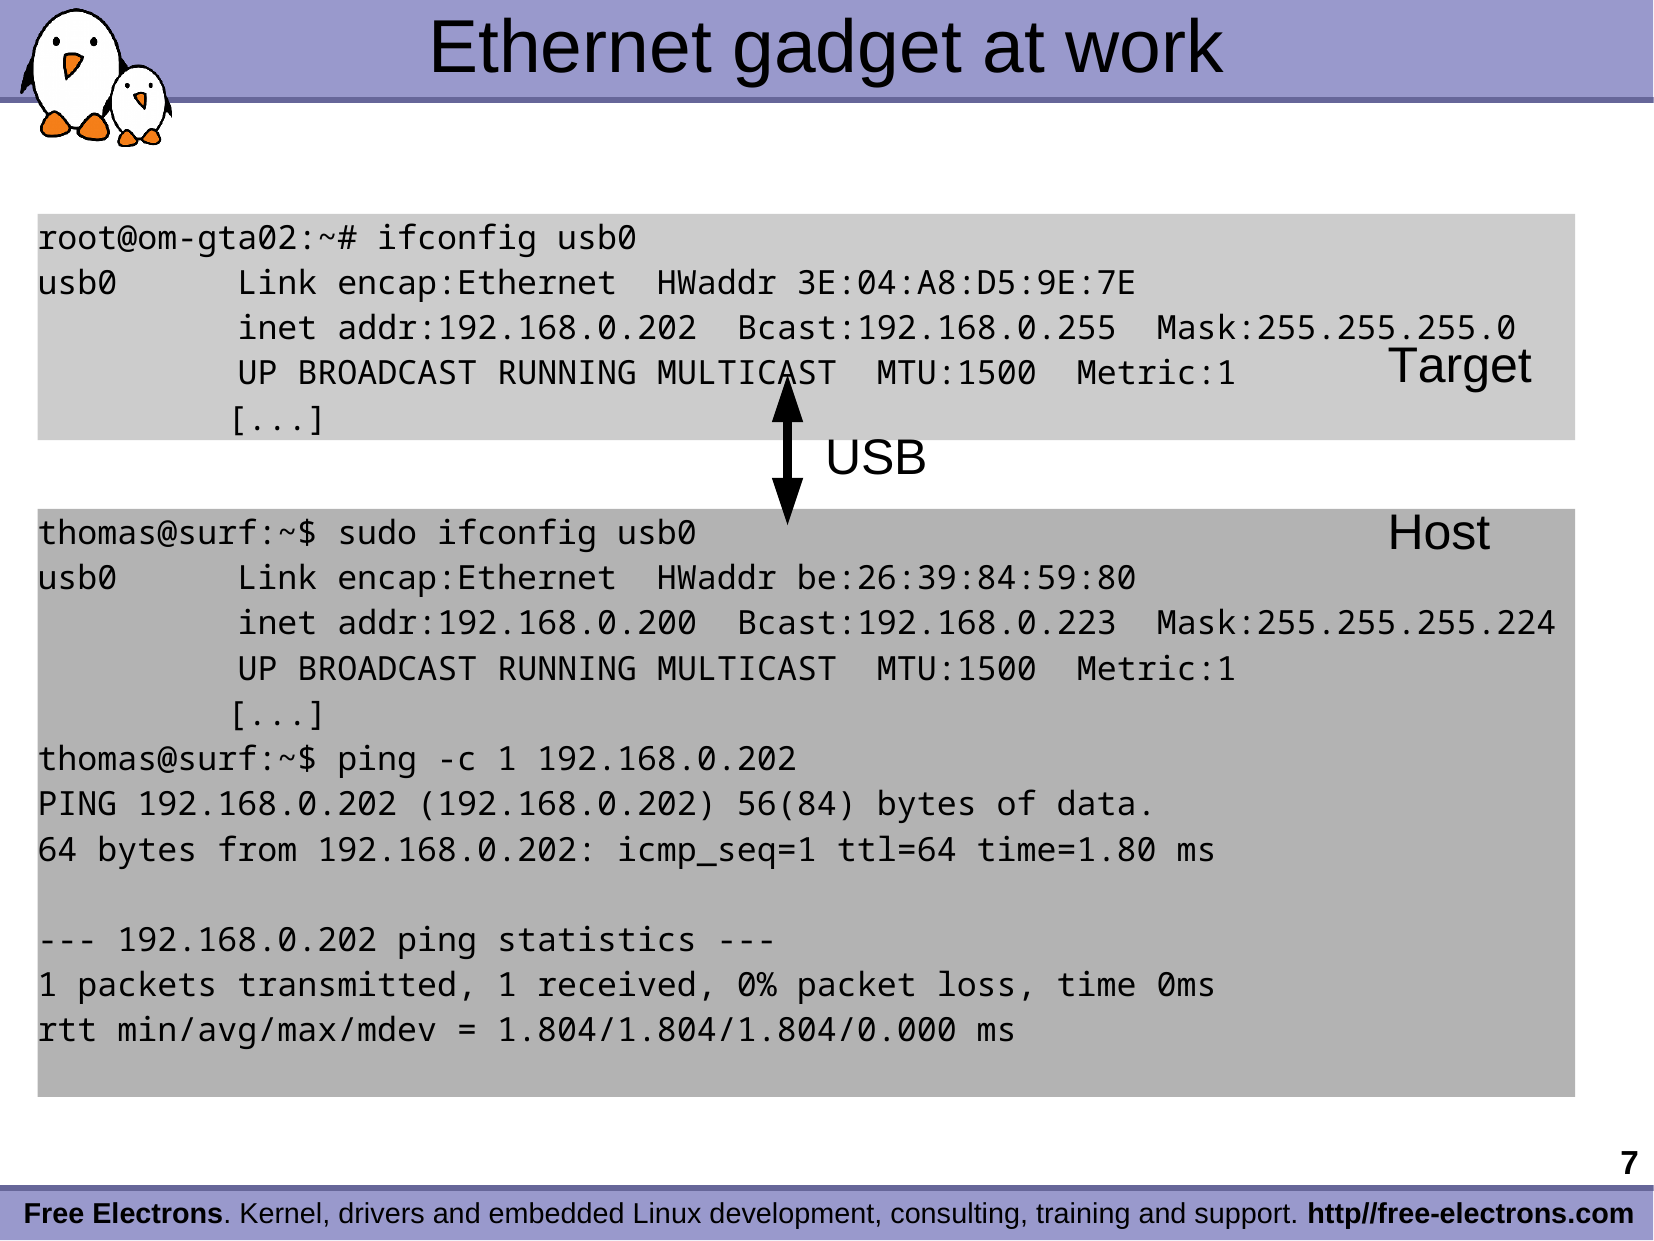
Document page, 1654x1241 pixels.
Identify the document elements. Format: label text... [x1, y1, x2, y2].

picture [20, 94, 172, 147]
text_box Host [1387, 504, 1576, 567]
text_box [162, 628, 1325, 687]
text_box USB [825, 429, 1013, 492]
text_box thomas@surf:~$ sudo ifconfig usb0 usb0 Link encap:Ethernet HWaddr be:26:39:84:59:80 inet addr:192.168.0.200 Bcast:192.168.0.223 Mask:255.255.255.224 UP BROADCAST RUNNING MULTICAST MTU:1500 Metric:1 [...] thomas@surf:~$ ping -c 1 192.168.0.202 PING 192.168.0.202 (192.168.0.202) 56(84) bytes of data. 64 bytes from 192.168.0.202: icmp_seq=1 ttl=64 time=1.80 ms --- 192.168.0.202 ping statistics --- 1 packets transmitted, 1 received, 0% packet loss, time 0ms rtt min/avg/max/mdev = 1.804/1.804/1.804/0.000 ms [37, 508, 1576, 1013]
text_box root@om-gta02:~# ifconfig usb0 usb0 Link encap:Ethernet HWaddr 3E:04:A8:D5:9E:7E inet addr:192.168.0.202 Bcast:192.168.0.255 Mask:255.255.255.0 UP BROADCAST RUNNING MULTICAST MTU:1500 Metric:1 [...] [37, 213, 1576, 408]
title Ethernet gadget at work [0, 0, 1654, 94]
text_box Target [1387, 337, 1576, 400]
